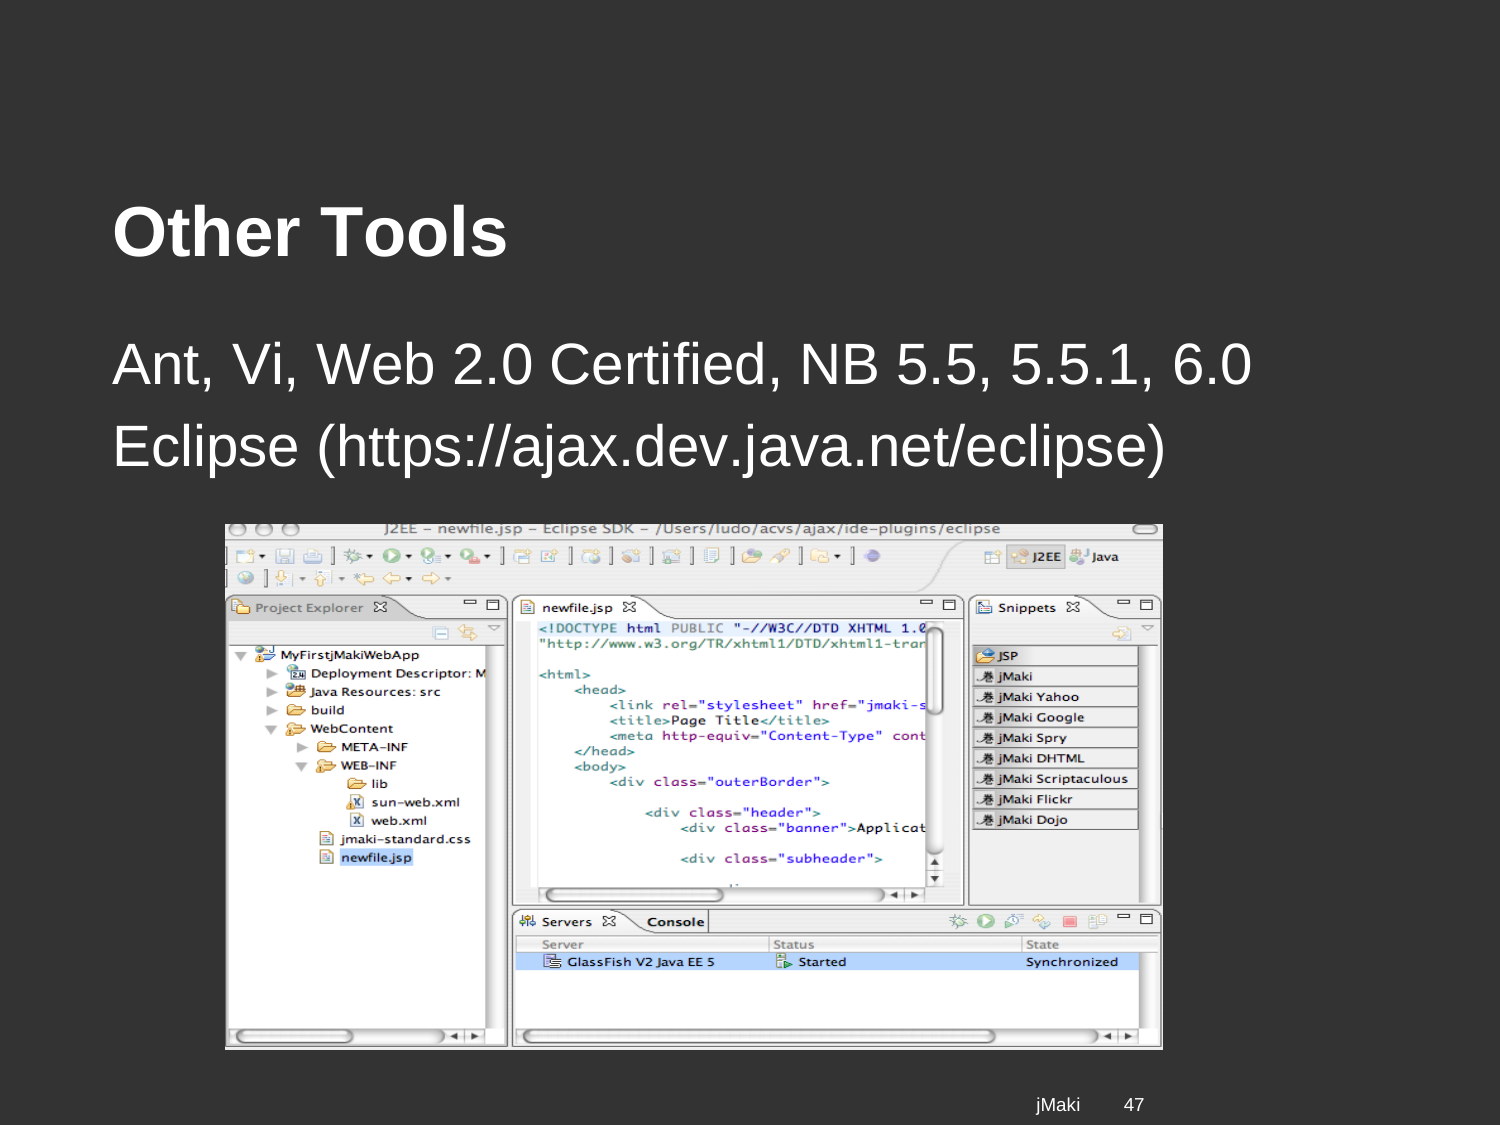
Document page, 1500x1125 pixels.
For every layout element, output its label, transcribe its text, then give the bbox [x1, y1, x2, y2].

list Ant, Vi, Web 2.0 Certified, NB 5.5, 5.5.1, 6.0 Eclipse (https://ajax.dev.java.net/eclipse) [112, 337, 1463, 1030]
picture [225, 524, 1163, 1051]
title Other Tools [112, 119, 1417, 271]
